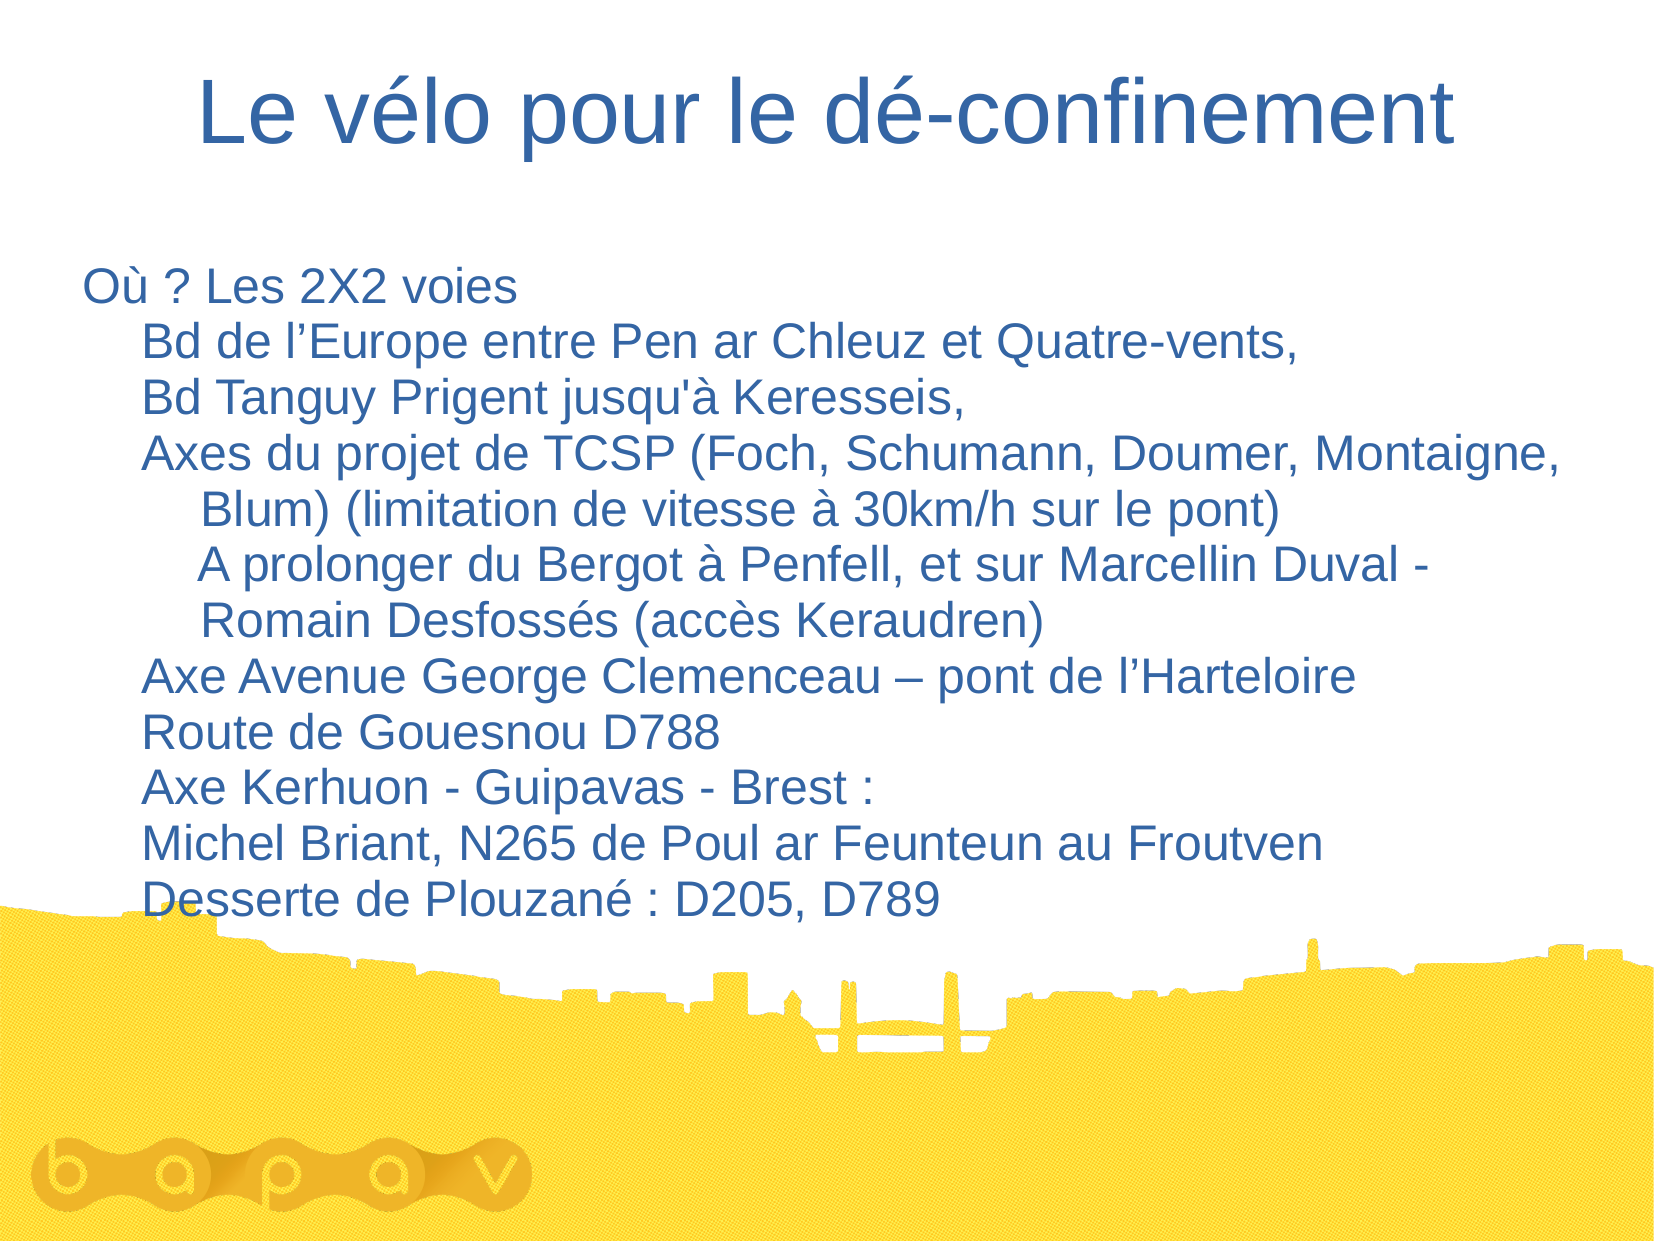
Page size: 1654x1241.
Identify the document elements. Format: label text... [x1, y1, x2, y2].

subtitle Où ? Les 2X2 voies Bd de l’Europe entre Pen ar Chleuz et Quatre-vents, Bd Tanguy Prigent jusqu'à Keresseis, Axes du projet de TCSP (Foch, Schumann, Doumer, Montaigne, Blum) (limitation de vitesse à 30km/h sur le pont) A prolonger du Bergot à Penfell, et sur Marcellin Duval - Romain Desfossés (accès Keraudren) Axe Avenue George Clemenceau – pont de l’Harteloire Route de Gouesnou D788 Axe Kerhuon - Guipavas - Brest : Michel Briant, N265 de Poul ar Feunteun au Froutven Desserte de Plouzané : D205, D789 [82, 257, 1571, 983]
title Le vélo pour le dé-confinement [82, 8, 1571, 216]
picture [0, 0, 1654, 1241]
